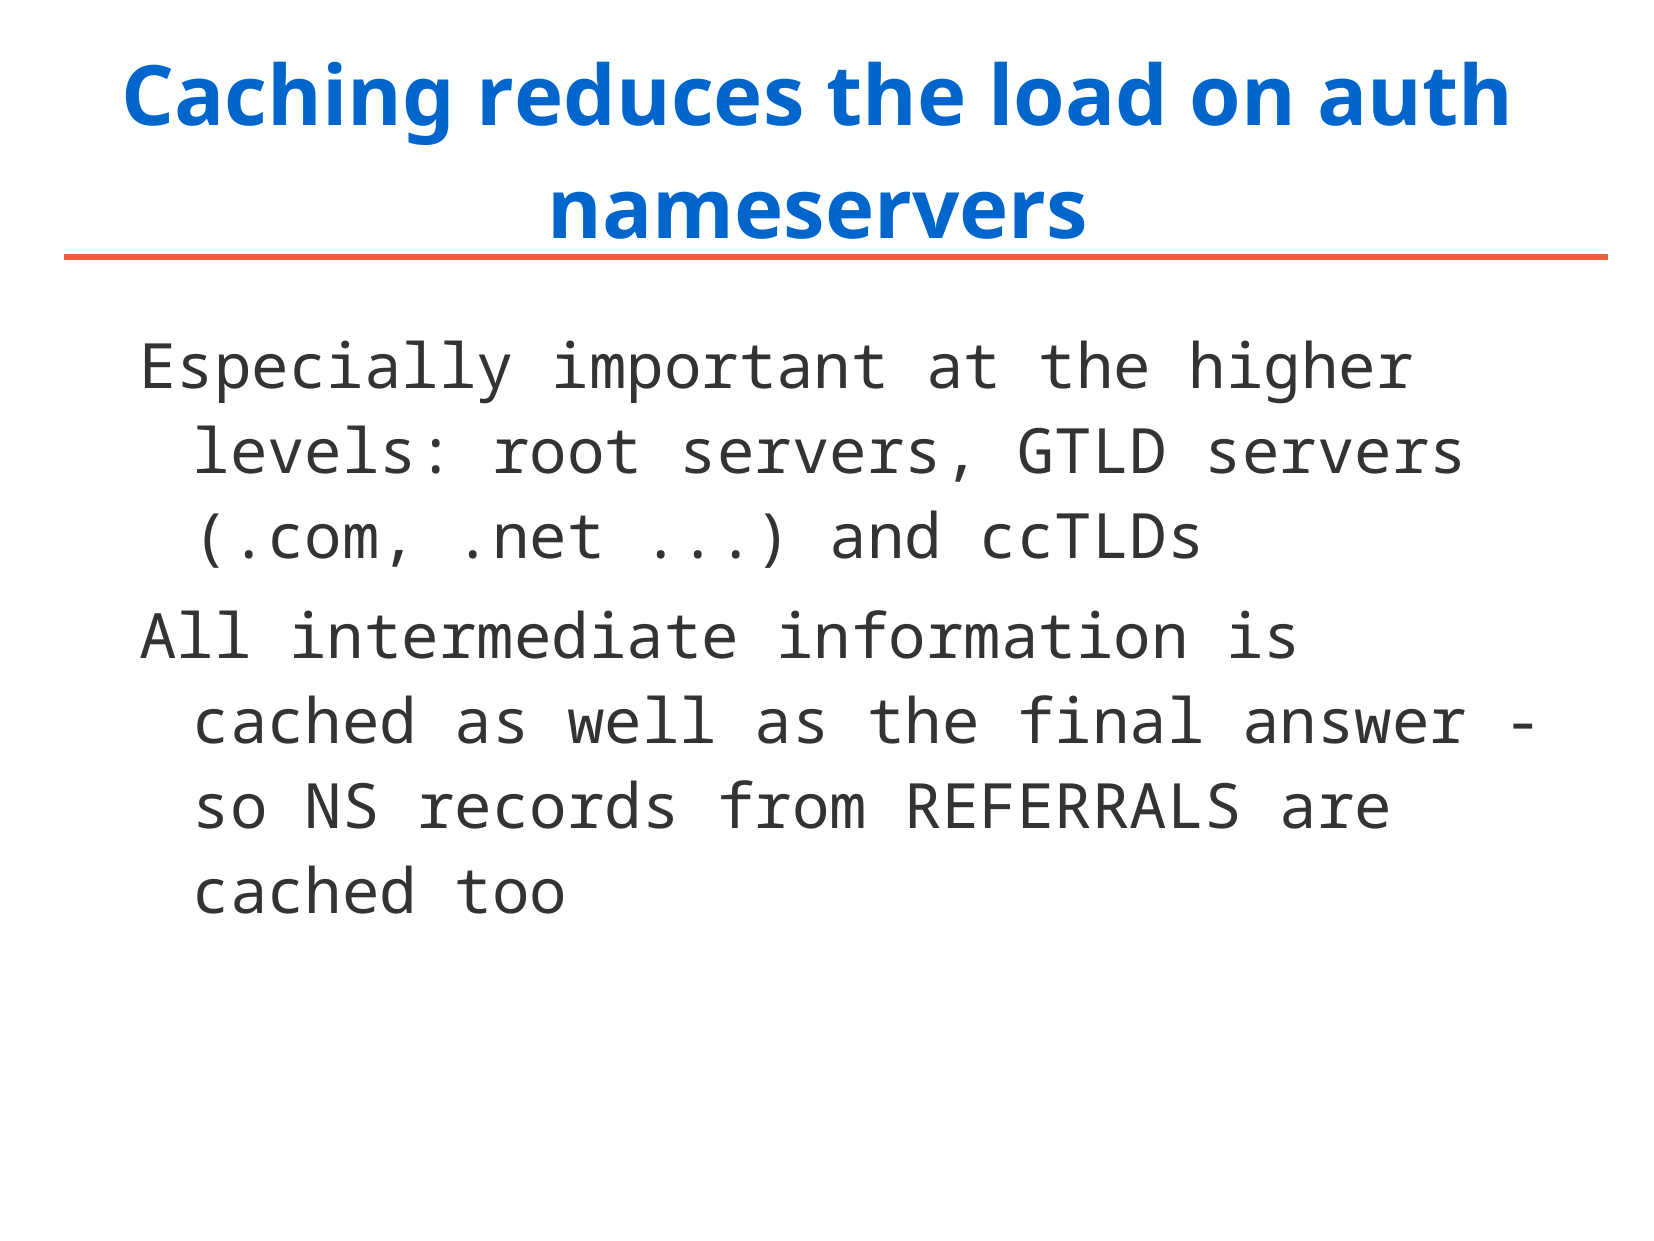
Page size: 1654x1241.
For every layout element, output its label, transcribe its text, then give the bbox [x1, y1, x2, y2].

title Caching reduces the load on auth nameservers [121, 46, 1534, 254]
list Especially important at the higher levels: root servers, GTLD servers (.com, .net ...) and ccTLDs All intermediate information is cached as well as the final answer - so NS records from REFERRALS are cached too [121, 322, 1561, 1133]
